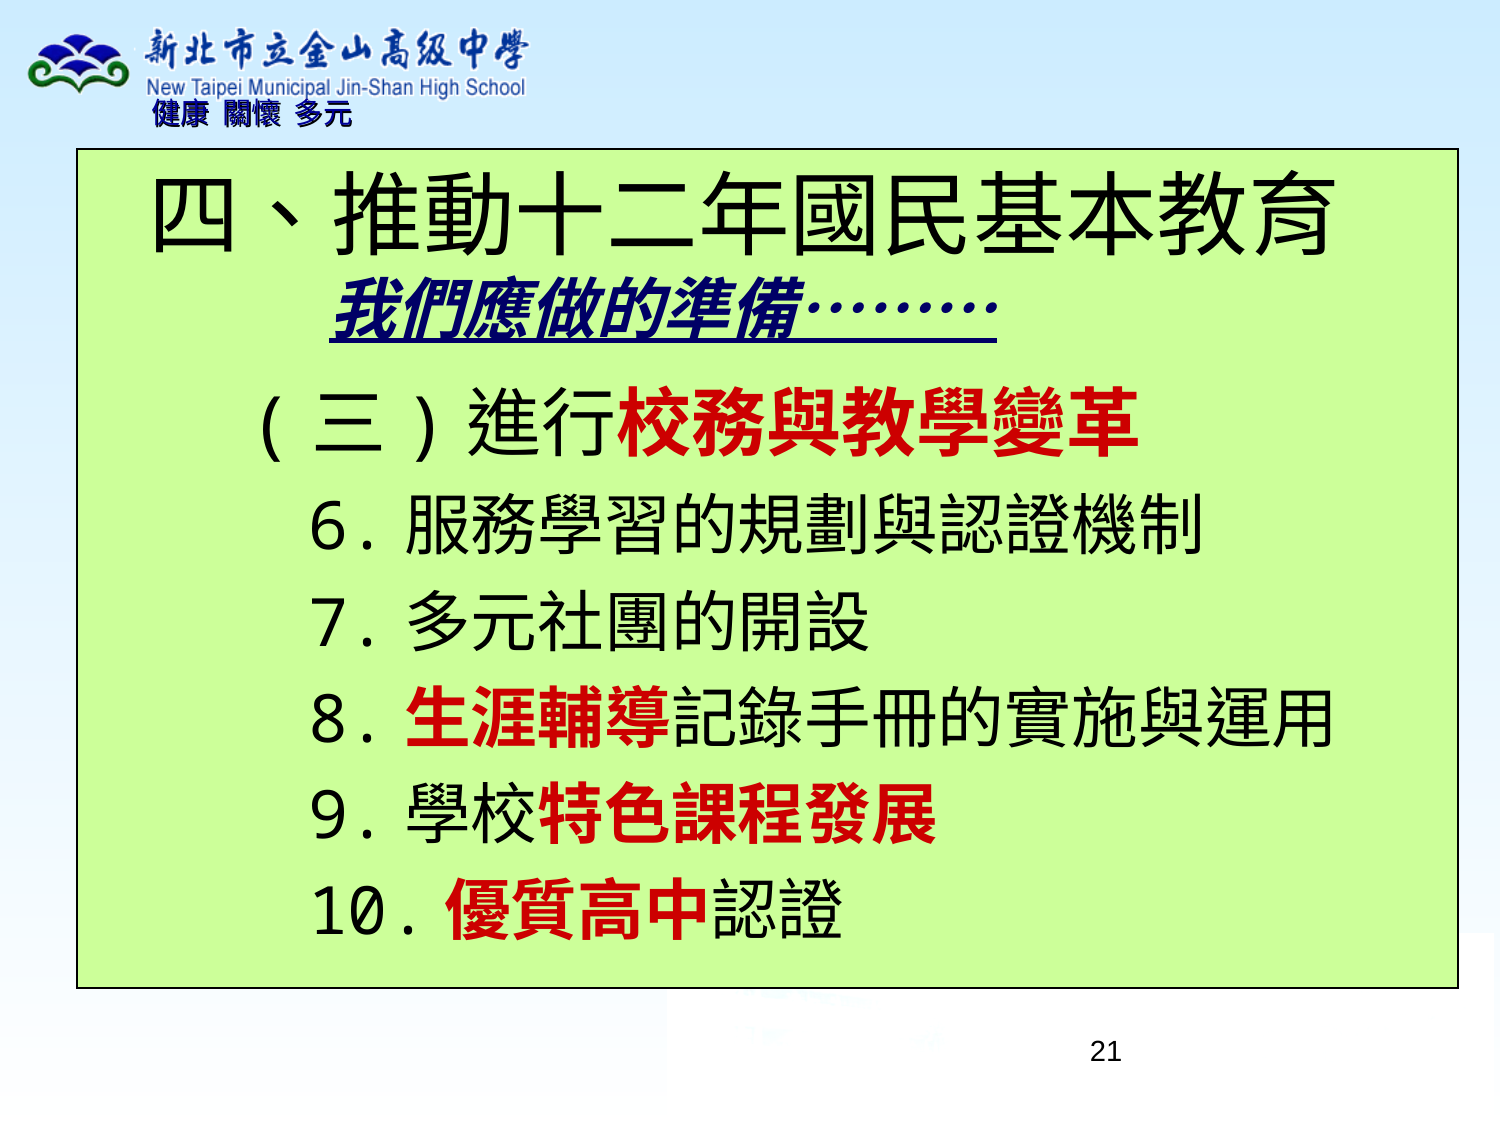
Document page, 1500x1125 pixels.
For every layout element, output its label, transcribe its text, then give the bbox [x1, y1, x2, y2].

list 四、推動十二年國民基本教育 我們應做的準備……… (三)進行校務與教學變革 6.服務學習的規劃與認證機制 7.多元社團的開設 8.生涯輔導記錄手冊的實施與運用 9.學校特色課程發展 10.優質高中認證 [76, 148, 1459, 988]
text_box [1074, 1024, 1426, 1103]
